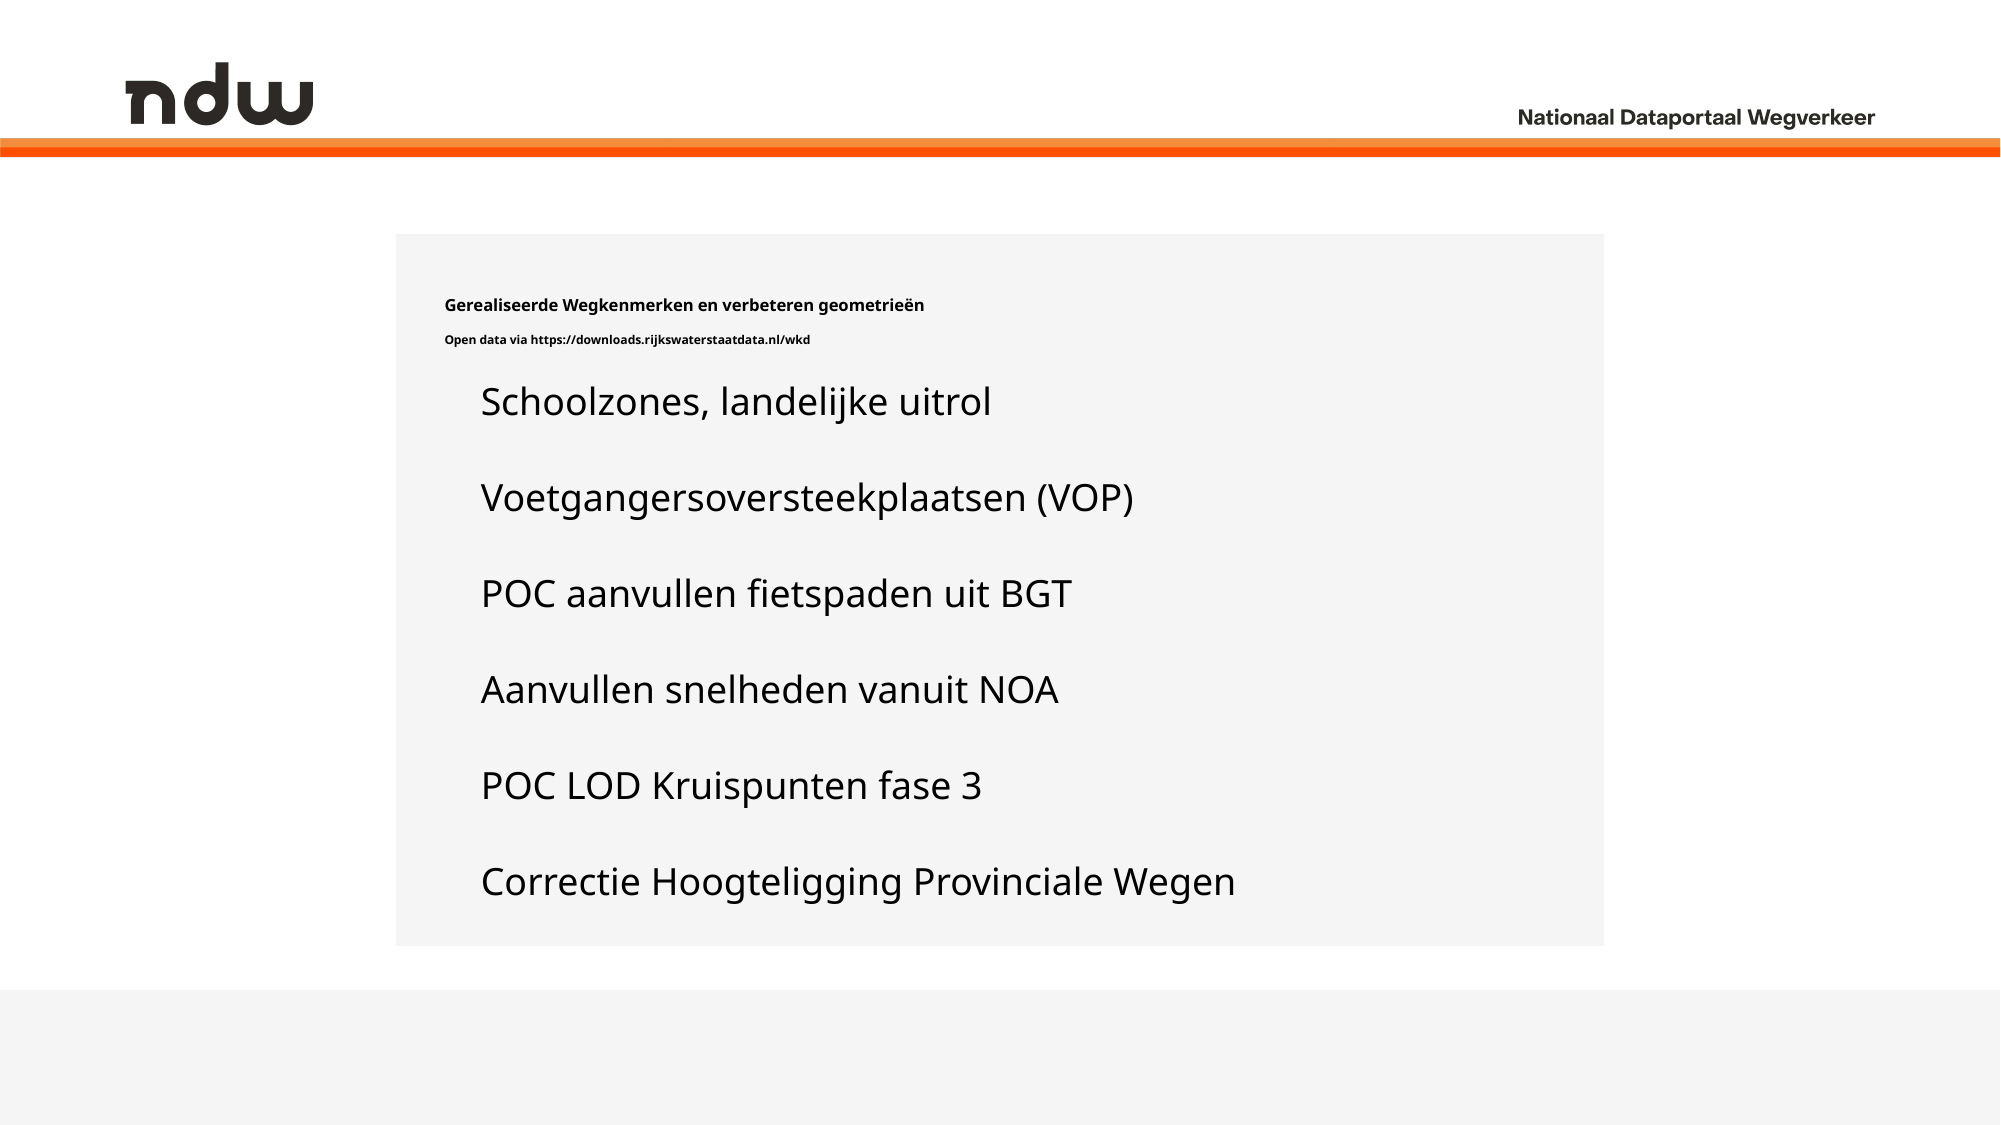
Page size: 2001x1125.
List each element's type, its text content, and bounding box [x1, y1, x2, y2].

title Gerealiseerde Wegkenmerken en verbeteren geometrieën Open data via https://downloads.rijkswaterstaatdata.nl/wkd [416, 237, 1585, 331]
list Schoolzones, landelijke uitrol Voetgangersoversteekplaatsen (VOP) POC aanvullen fietspaden uit BGT Aanvullen snelheden vanuit NOA POC LOD Kruispunten fase 3 Correctie Hoogteligging Provinciale Wegen [443, 507, 1612, 1125]
